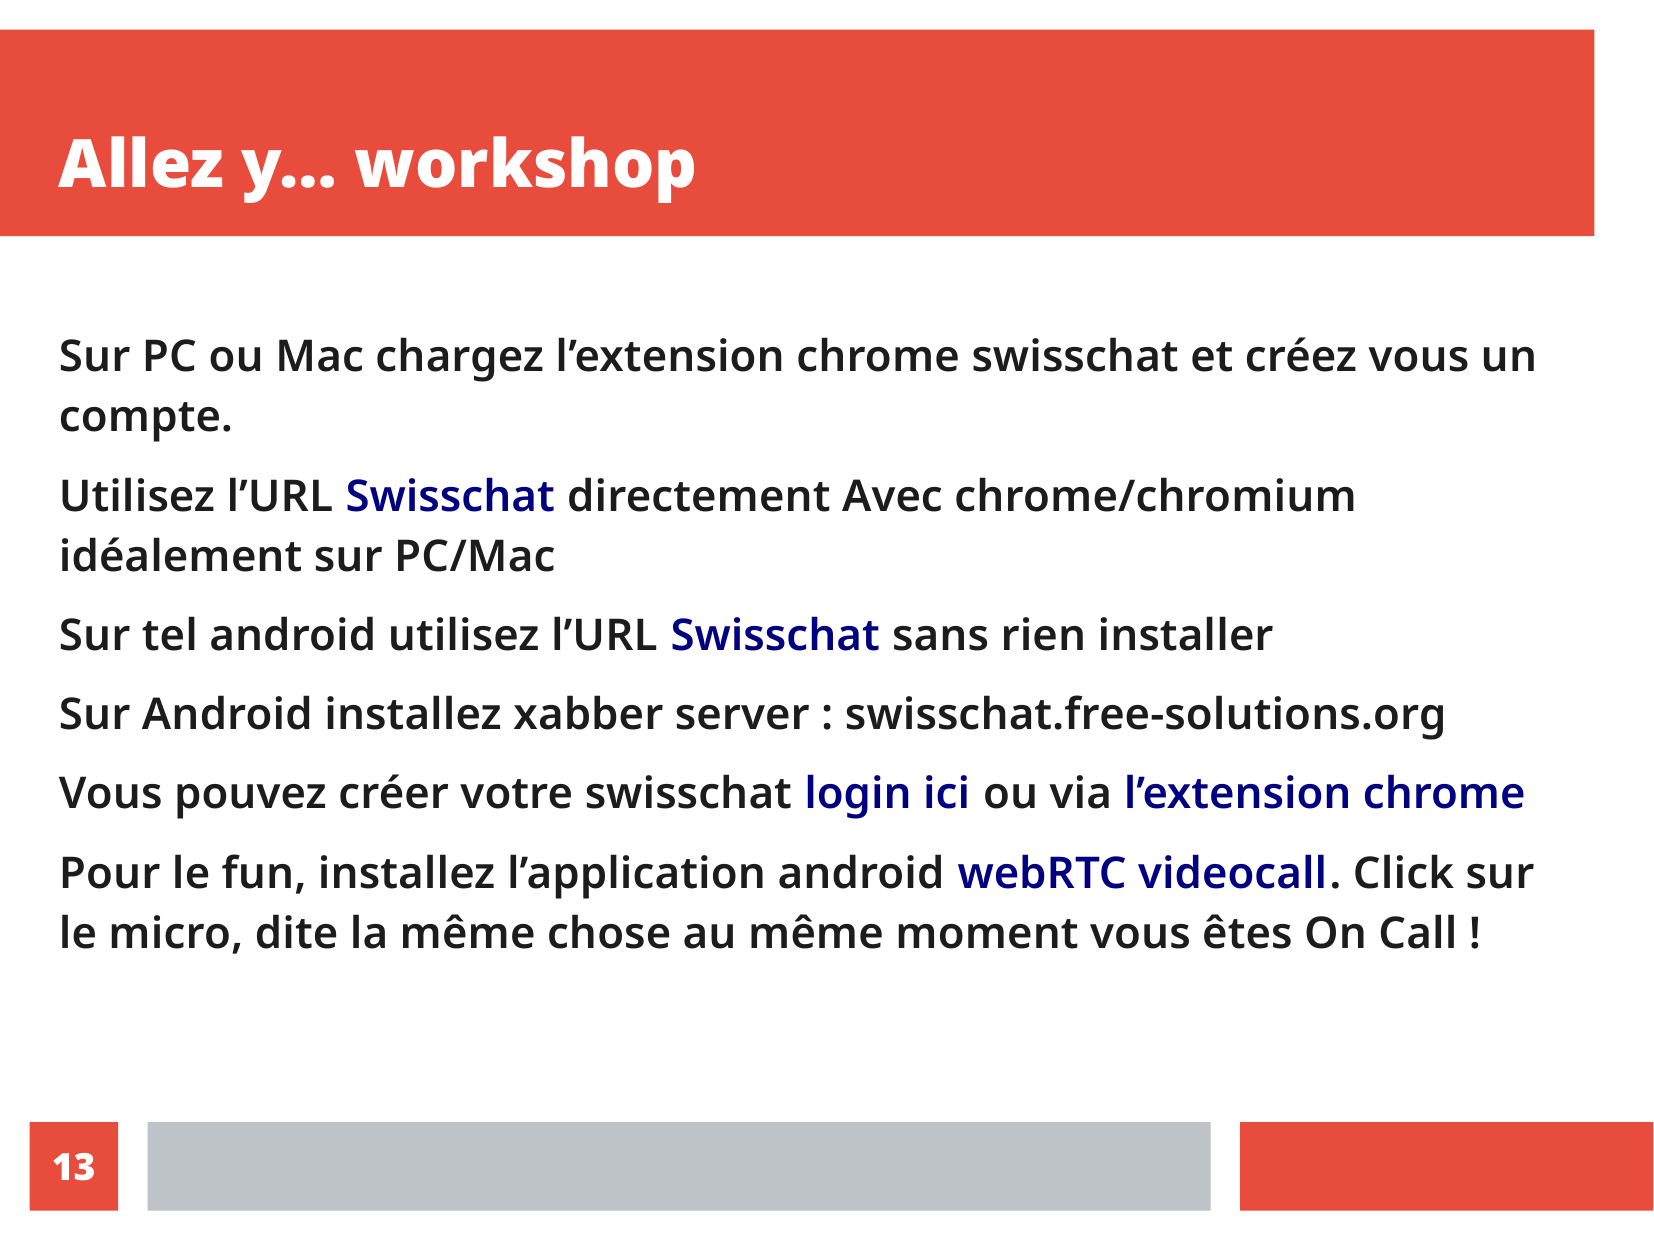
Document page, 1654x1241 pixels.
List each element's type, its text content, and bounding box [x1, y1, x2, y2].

title Allez y… workshop [59, 59, 1595, 207]
list Sur PC ou Mac chargez l’extension chrome swisschat et créez vous un compte. Utilisez l’URL Swisschat directement Avec chrome/chromium idéalement sur PC/Mac Sur tel android utilisez l’URL Swisschat sans rien installer Sur Android installez xabber server : swisschat.free-solutions.org Vous pouvez créer votre swisschat login ici ou via l’extension chrome Pour le fun, installez l’application android webRTC videocall. Click sur le micro, dite la même chose au même moment vous êtes On Call ! [59, 324, 1565, 1093]
